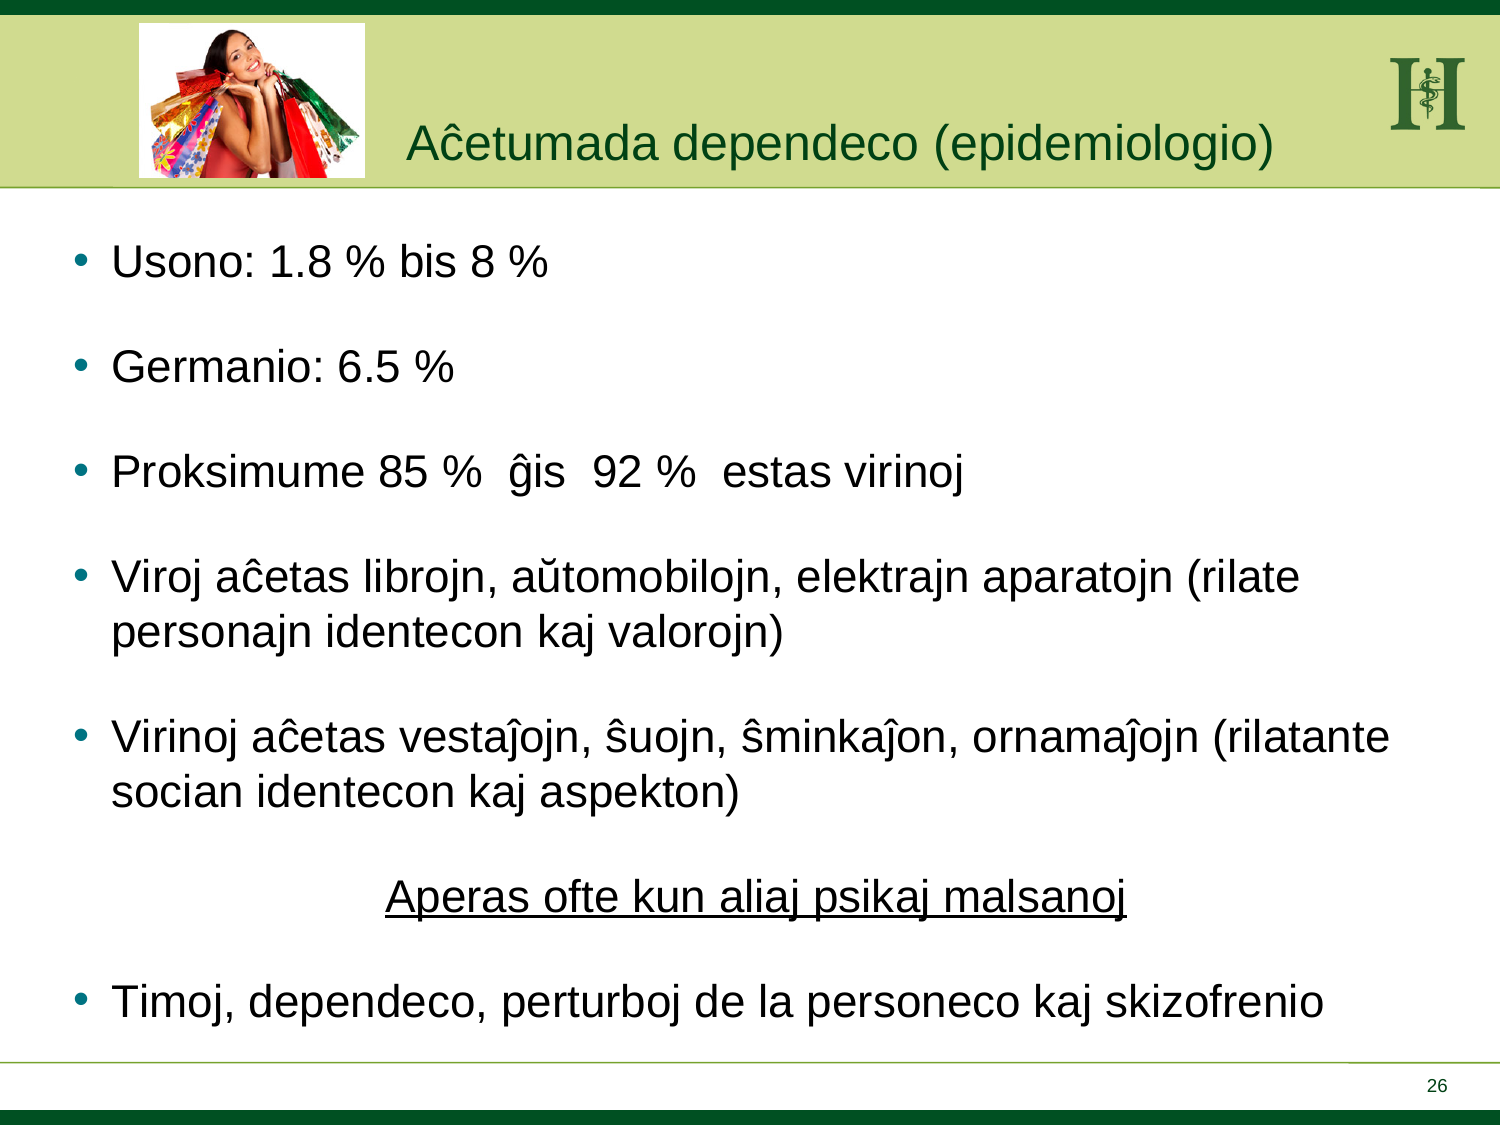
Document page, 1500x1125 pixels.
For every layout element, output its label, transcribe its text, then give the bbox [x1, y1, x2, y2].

text_box Usono: 1.8 % bis 8 % Germanio: 6.5 % Proksimume 85 % ĝis 92 % estas virinoj Viroj aĉetas librojn, aŭtomobilojn, elektrajn aparatojn (rilate personajn identecon kaj valorojn) Virinoj aĉetas vestaĵojn, ŝuojn, ŝminkaĵon, ornamaĵojn (rilatante socian identecon kaj aspekton) Aperas ofte kun aliaj psikaj malsanoj Timoj, dependeco, perturboj de la personeco kaj skizofrenio [59, 224, 1454, 1034]
picture [0, 15, 1500, 186]
title Aĉetumada dependeco (epidemiologio) [52, 29, 1447, 179]
